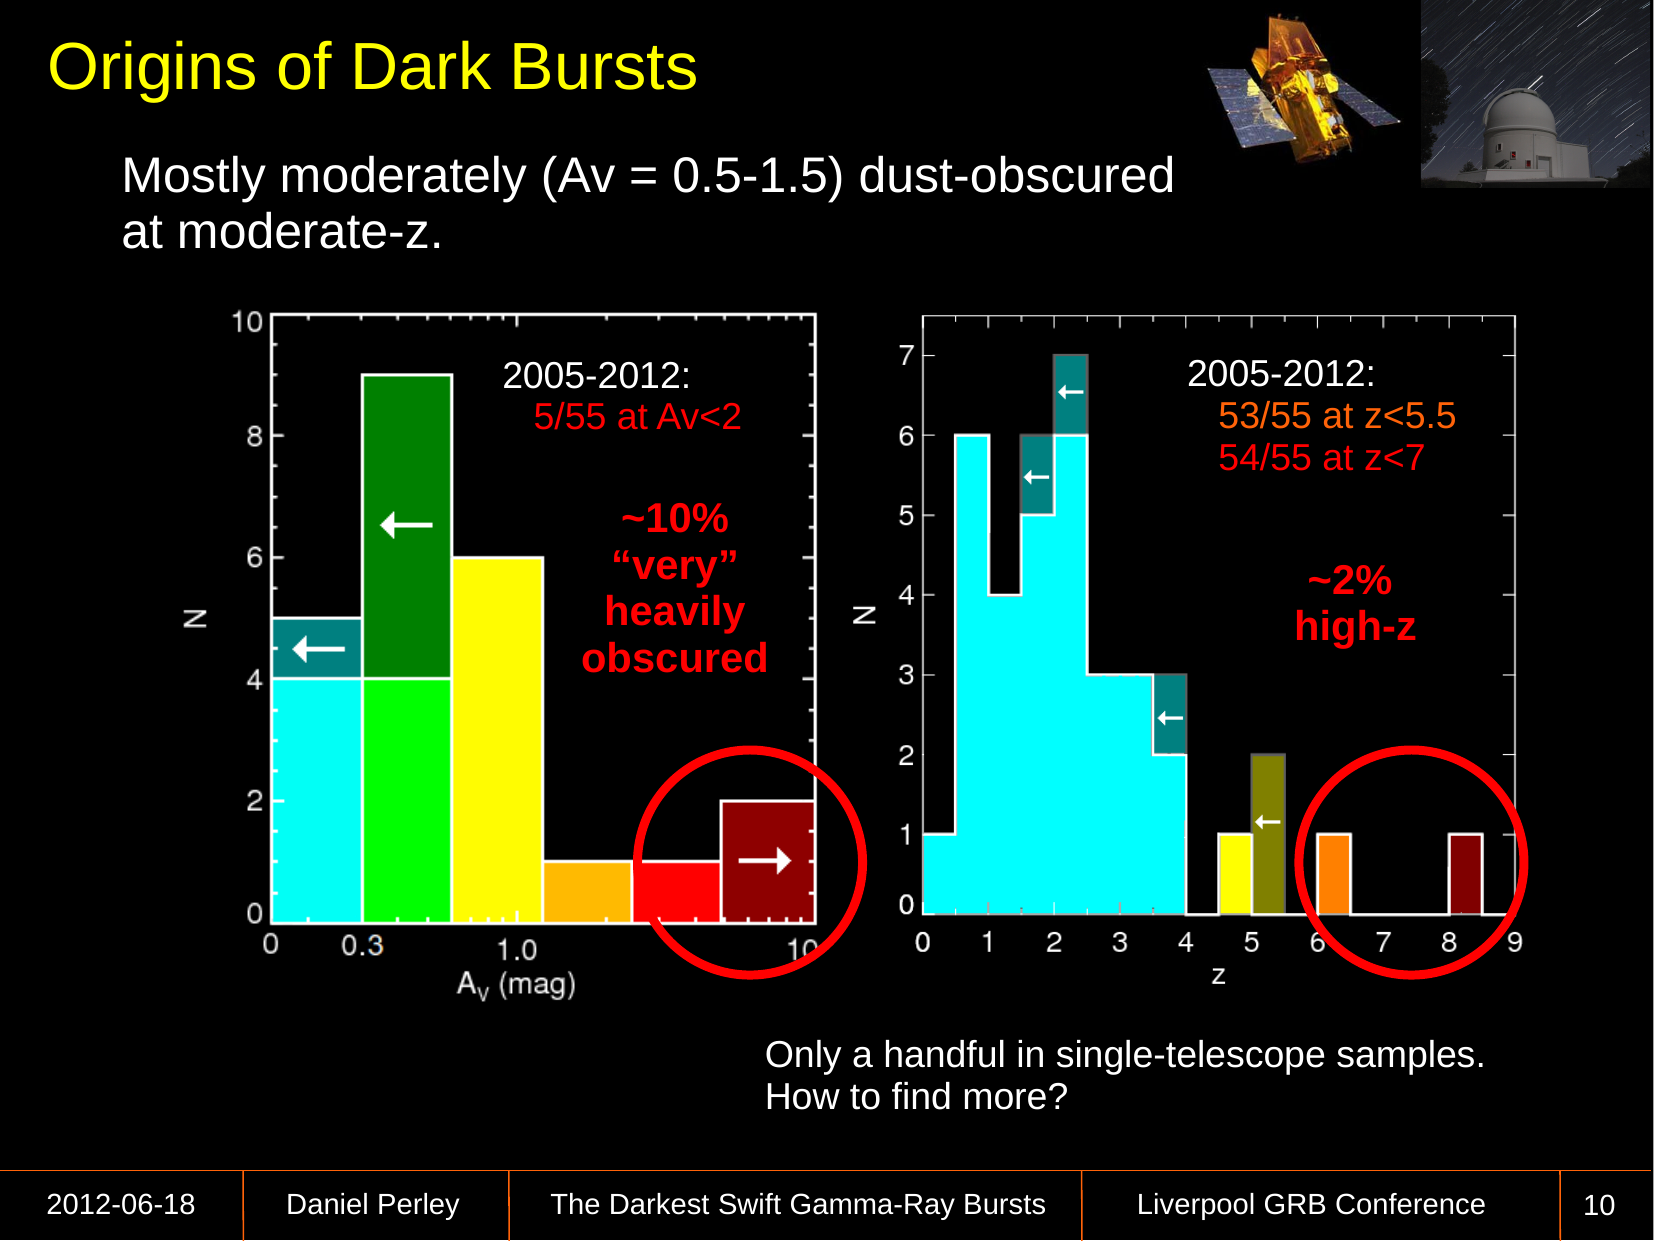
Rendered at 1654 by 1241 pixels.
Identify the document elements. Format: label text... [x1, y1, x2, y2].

text_box Only a handful in single-telescope samples. How to find more? [750, 1026, 1538, 1126]
text_box Mostly moderately (Av = 0.5-1.5) dust-obscured at moderate-z. [106, 140, 1495, 267]
picture [1420, 0, 1651, 188]
text_box ~2% high-z [1237, 549, 1463, 676]
picture [1195, 0, 1413, 196]
picture [165, 302, 1525, 1016]
text_box 2005-2012: 5/55 at Av<2 [487, 346, 826, 488]
text_box 2005-2012: 53/55 at z<5.5 54/55 at z<7 [1172, 345, 1473, 529]
picture [1304, 755, 1519, 970]
title Origins of Dark Bursts [1413, 25, 1420, 107]
text_box ~10% “very” heavily obscured [562, 487, 788, 689]
title Origins of Dark Bursts [47, 25, 1195, 107]
